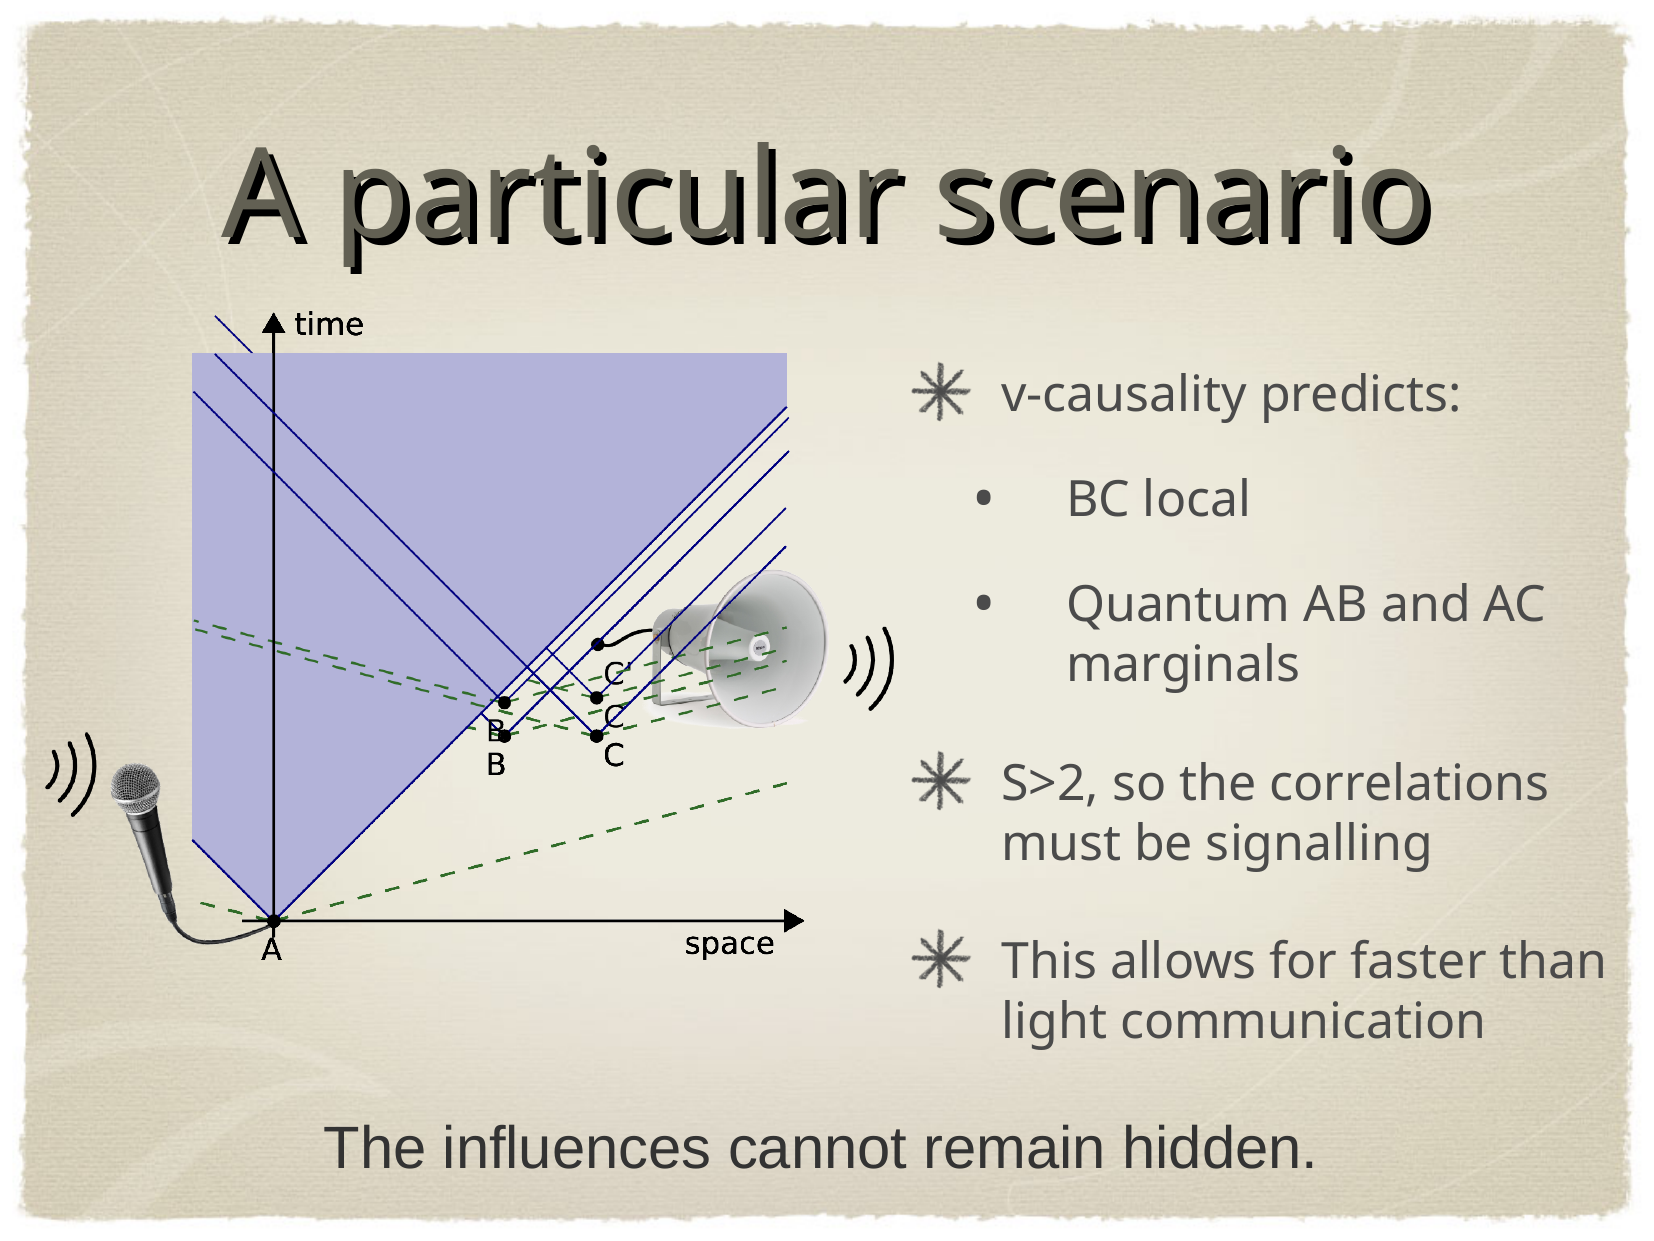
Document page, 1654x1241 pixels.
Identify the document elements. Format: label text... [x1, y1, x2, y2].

list v-causality predicts: BC local Quantum AB and AC marginals S>2, so the correlations must be signalling This allows for faster than light communication [899, 285, 1621, 1125]
text_box The influences cannot remain hidden. [308, 1106, 1336, 1189]
picture [0, 0, 1654, 1241]
title A particular scenario [100, 32, 1554, 343]
